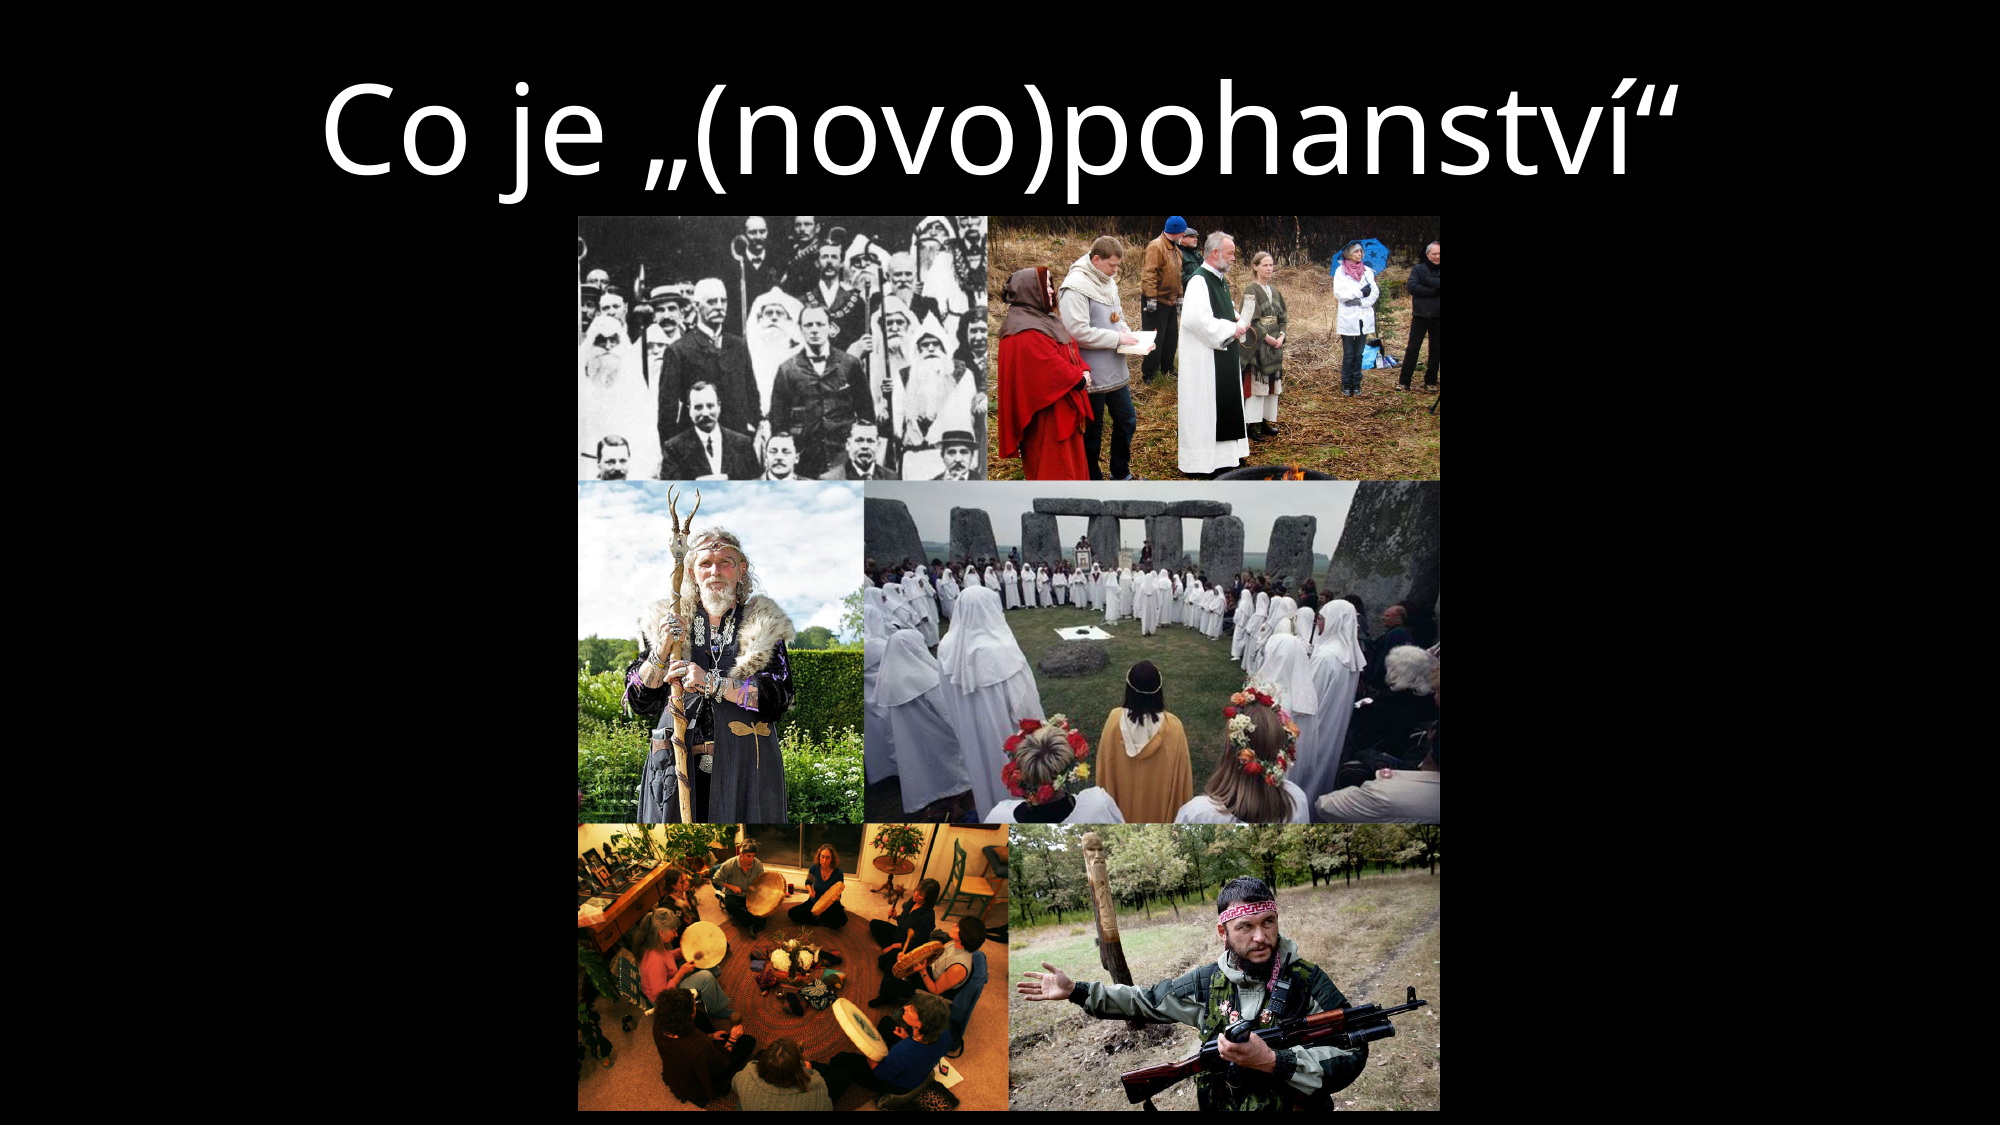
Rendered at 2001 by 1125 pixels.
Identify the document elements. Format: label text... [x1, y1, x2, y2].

picture [578, 216, 1440, 1111]
title Co je „(novo)pohanství“ [137, 0, 1863, 250]
